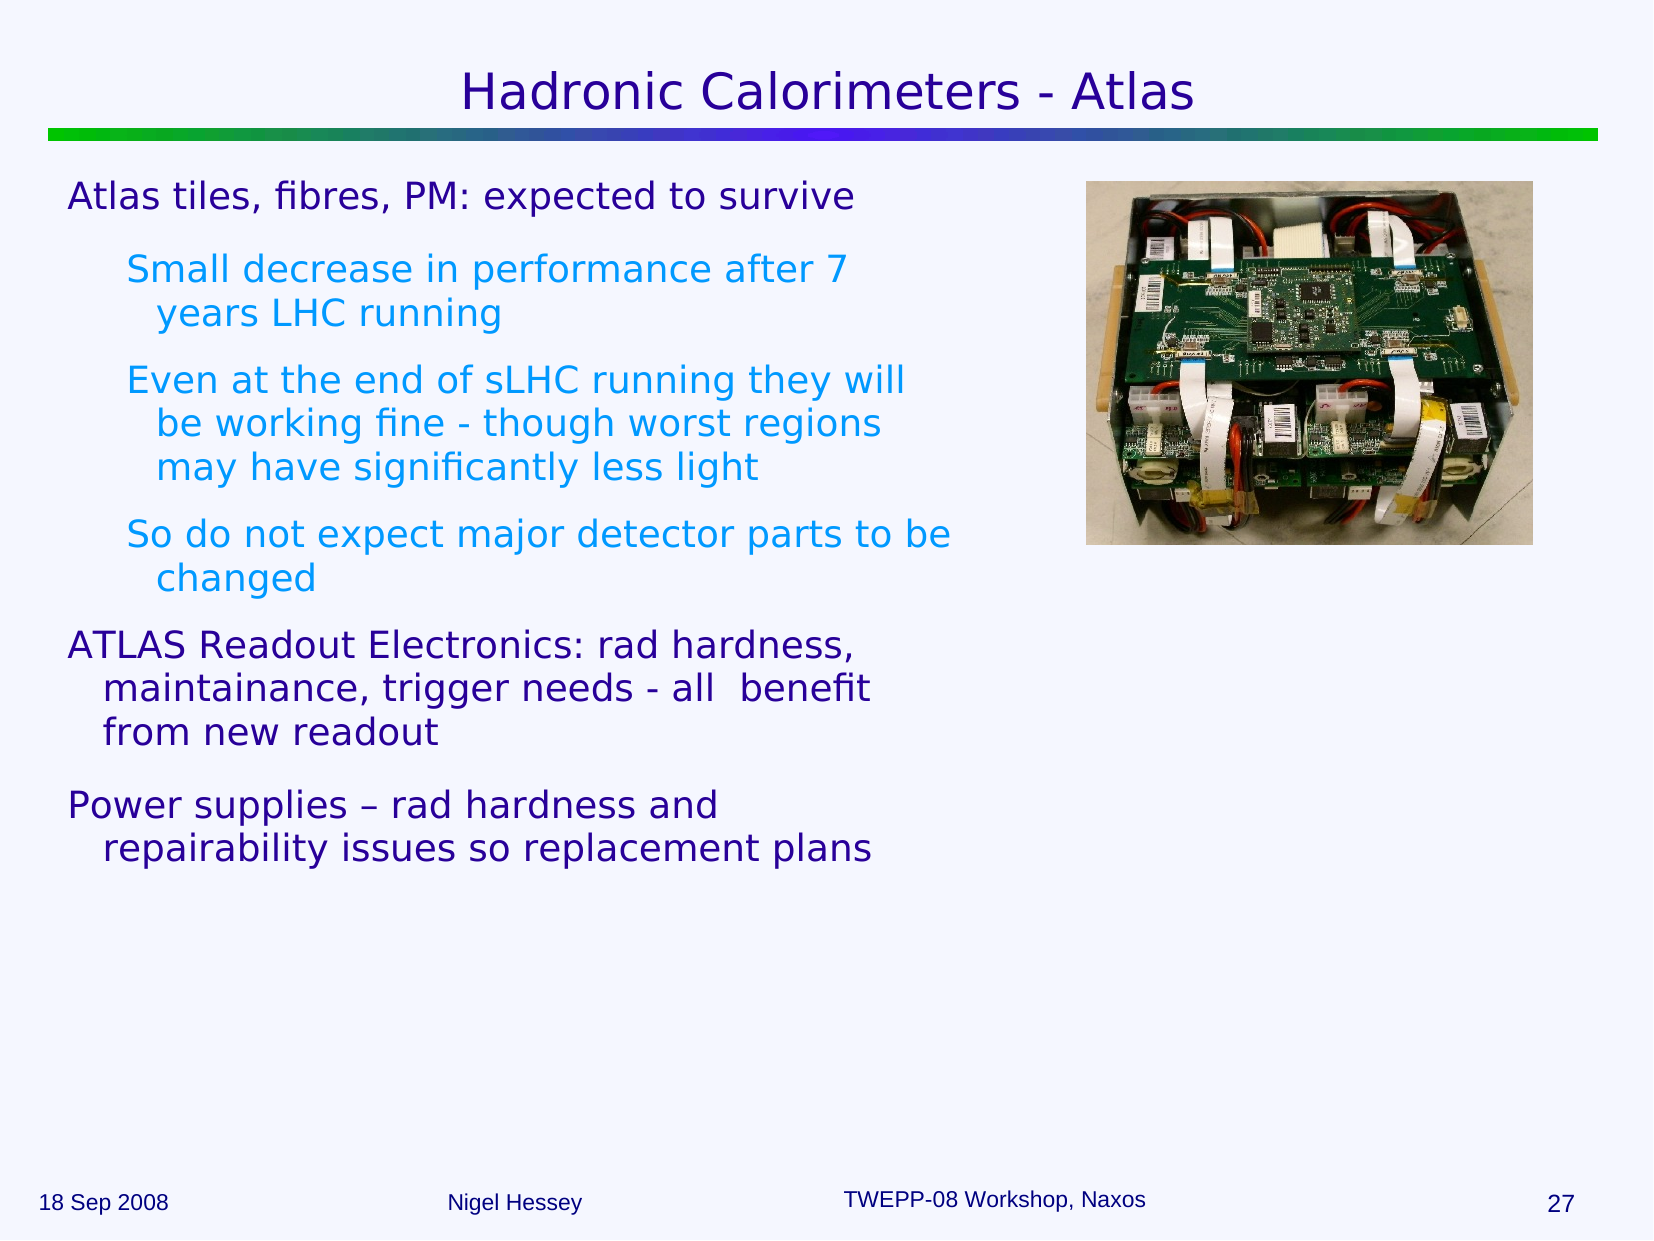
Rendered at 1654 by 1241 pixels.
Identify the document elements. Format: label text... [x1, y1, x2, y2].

picture [48, 128, 95, 141]
title Hadronic Calorimeters - Atlas [95, 37, 1563, 146]
picture [1563, 128, 1598, 141]
picture [1086, 181, 1533, 545]
list Atlas tiles, fibres, PM: expected to survive Small decrease in performance after 7 years LHC running Even at the end of sLHC running they will be working fine - though worst regions may have significantly less light So do not expect major detector parts to be changed ATLAS Readout Electronics: rad hardness, maintainance, trigger needs - all benefit from new readout Power supplies – rad hardness and repairability issues so replacement plans [49, 174, 954, 1127]
